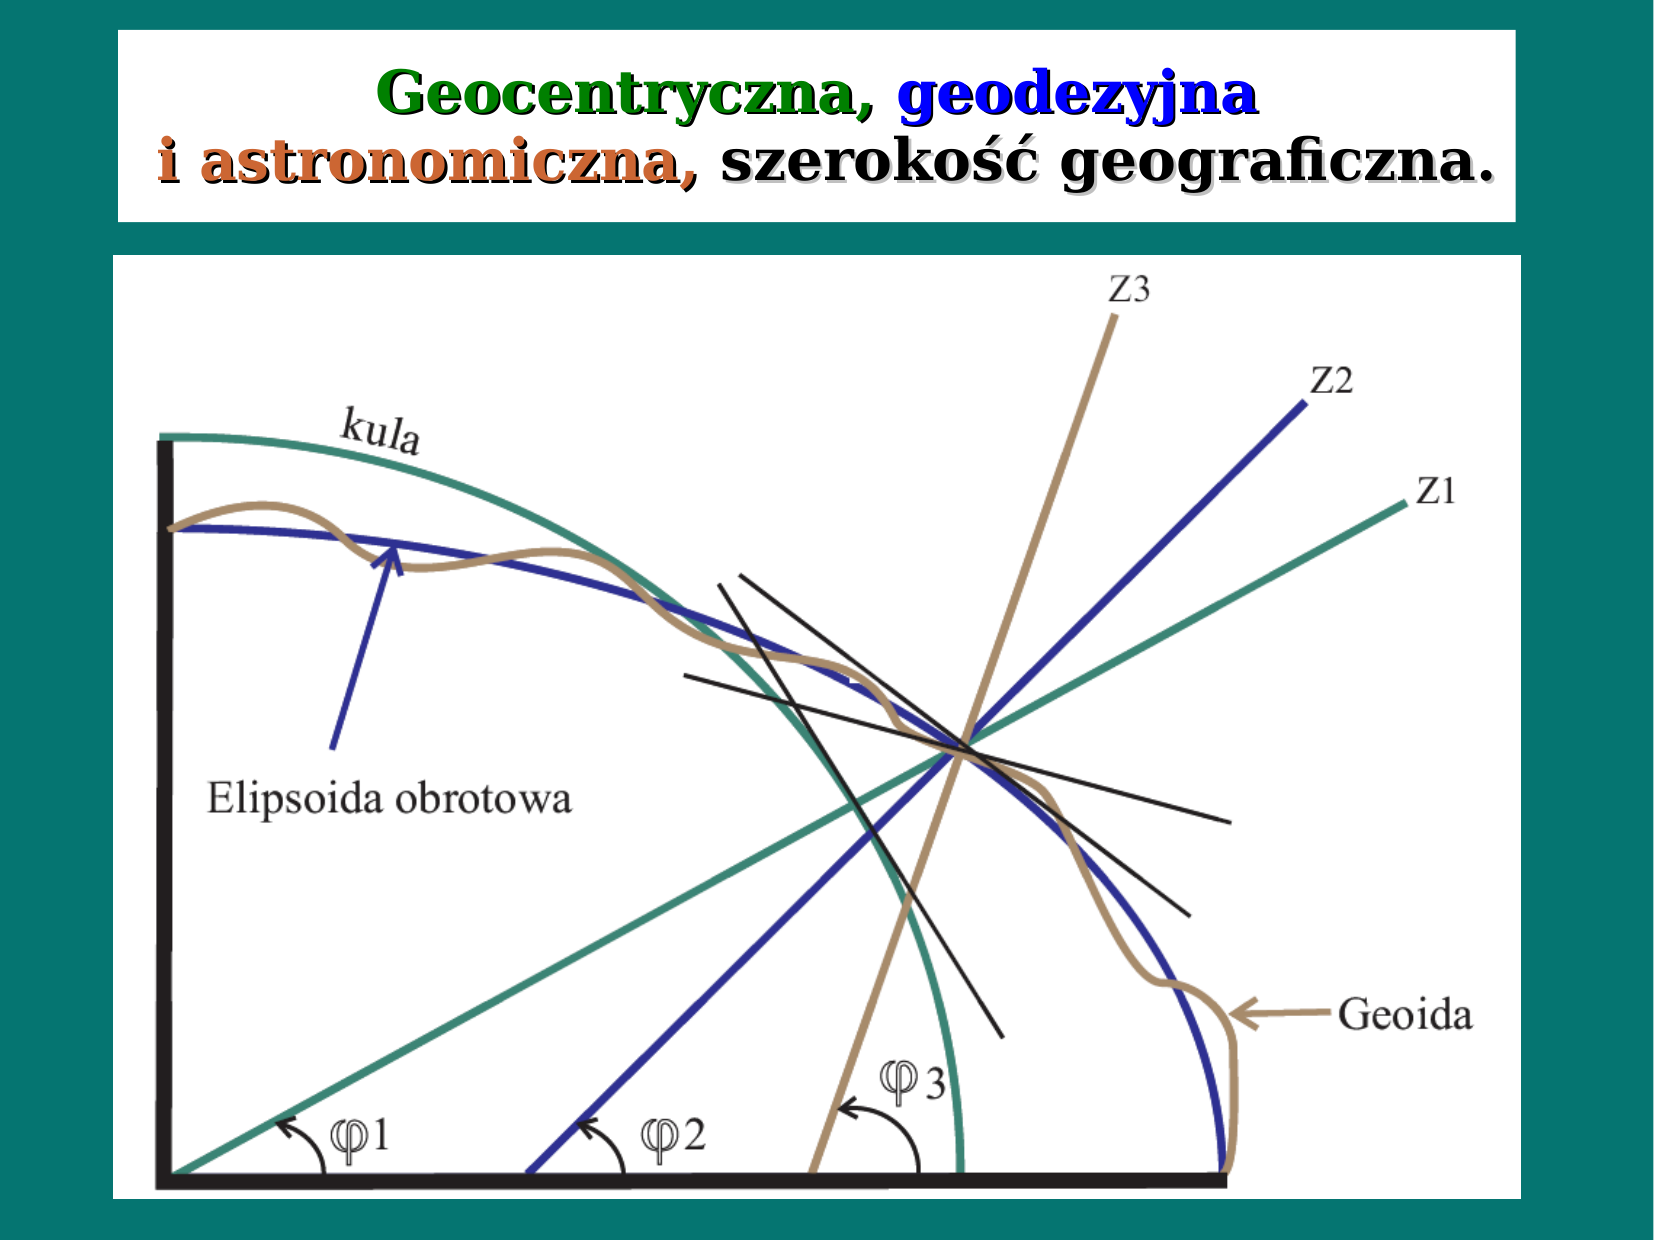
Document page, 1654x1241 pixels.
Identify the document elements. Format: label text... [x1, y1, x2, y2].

title Geocentryczna, geodezyjna i astronomiczna, szerokość geograficzna. [118, 29, 1516, 223]
picture [113, 255, 1521, 1199]
